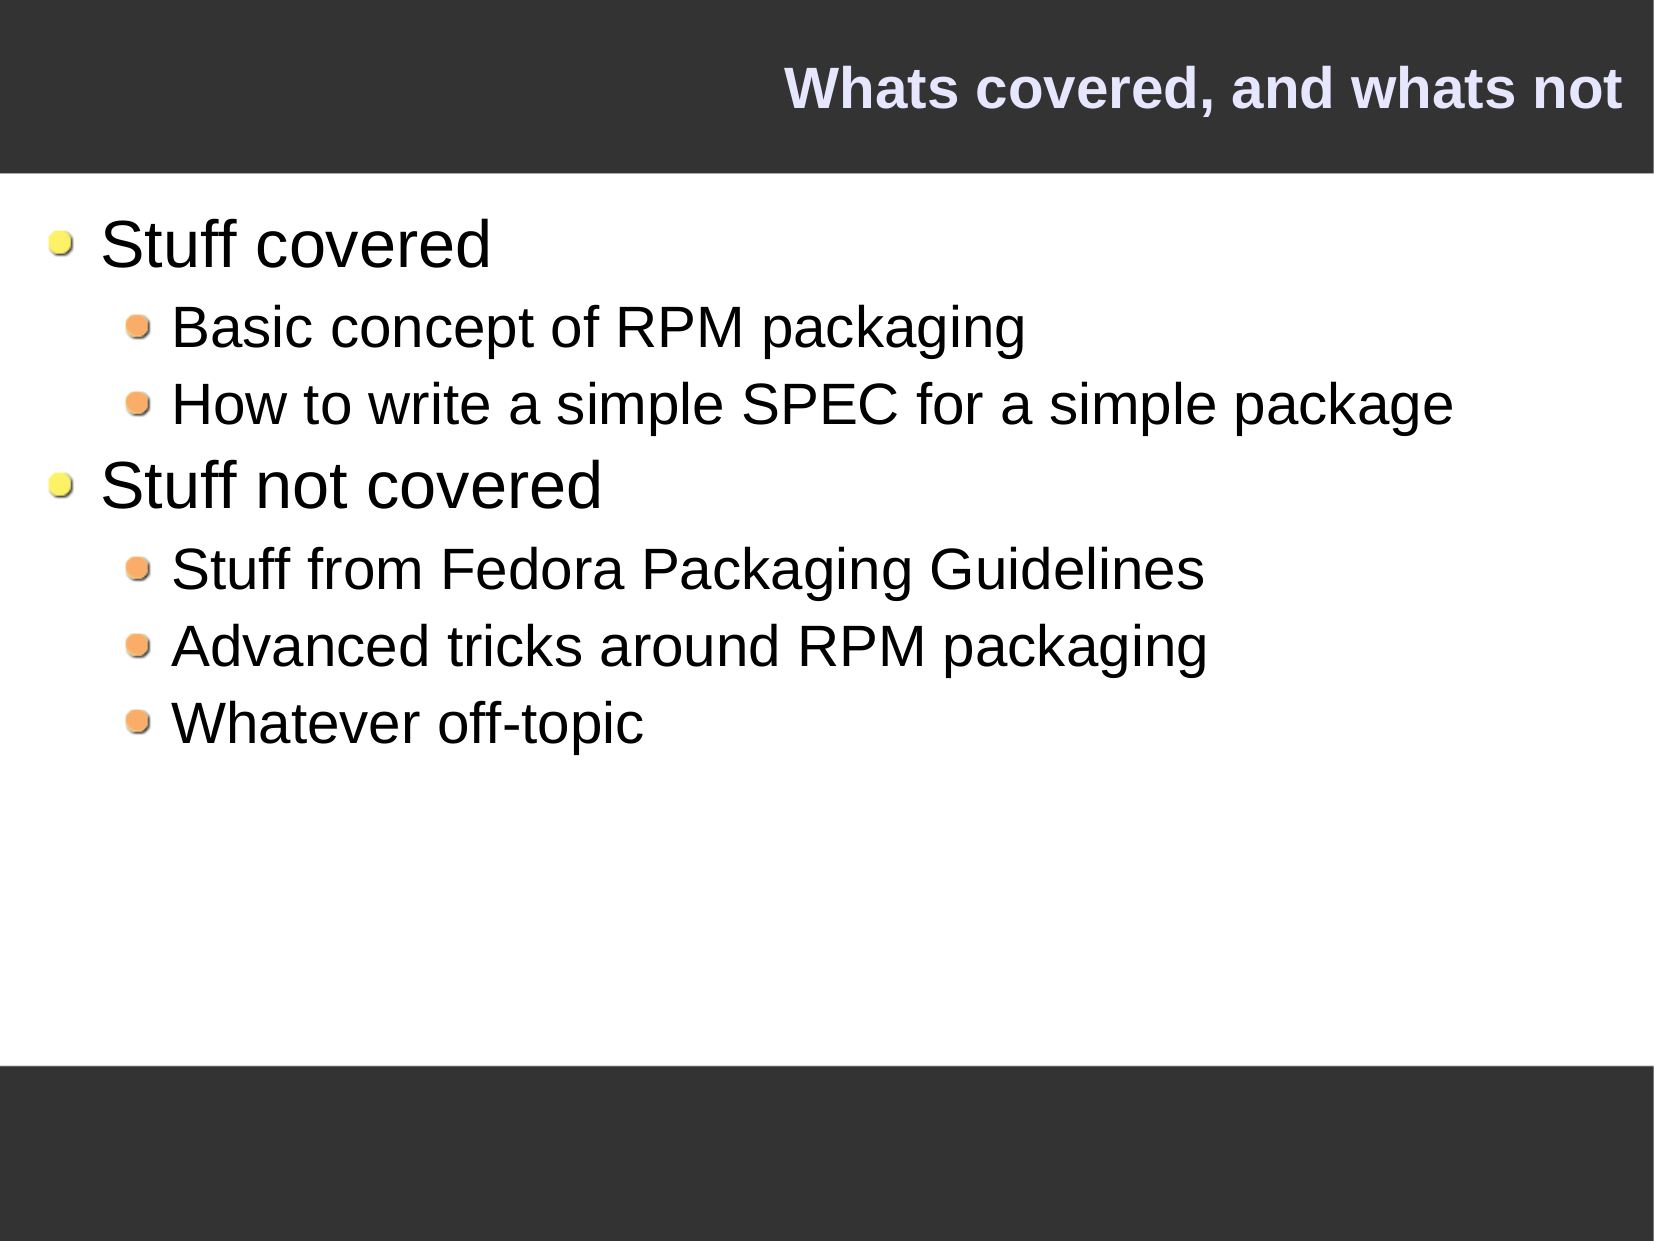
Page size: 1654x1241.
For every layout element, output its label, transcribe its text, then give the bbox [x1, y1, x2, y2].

picture [0, 0, 1654, 1241]
list Stuff covered Basic concept of RPM packaging How to write a simple SPEC for a simple package Stuff not covered Stuff from Fedora Packaging Guidelines Advanced tricks around RPM packaging Whatever off-topic [29, 206, 1625, 1034]
title Whats covered, and whats not [29, 29, 1625, 148]
